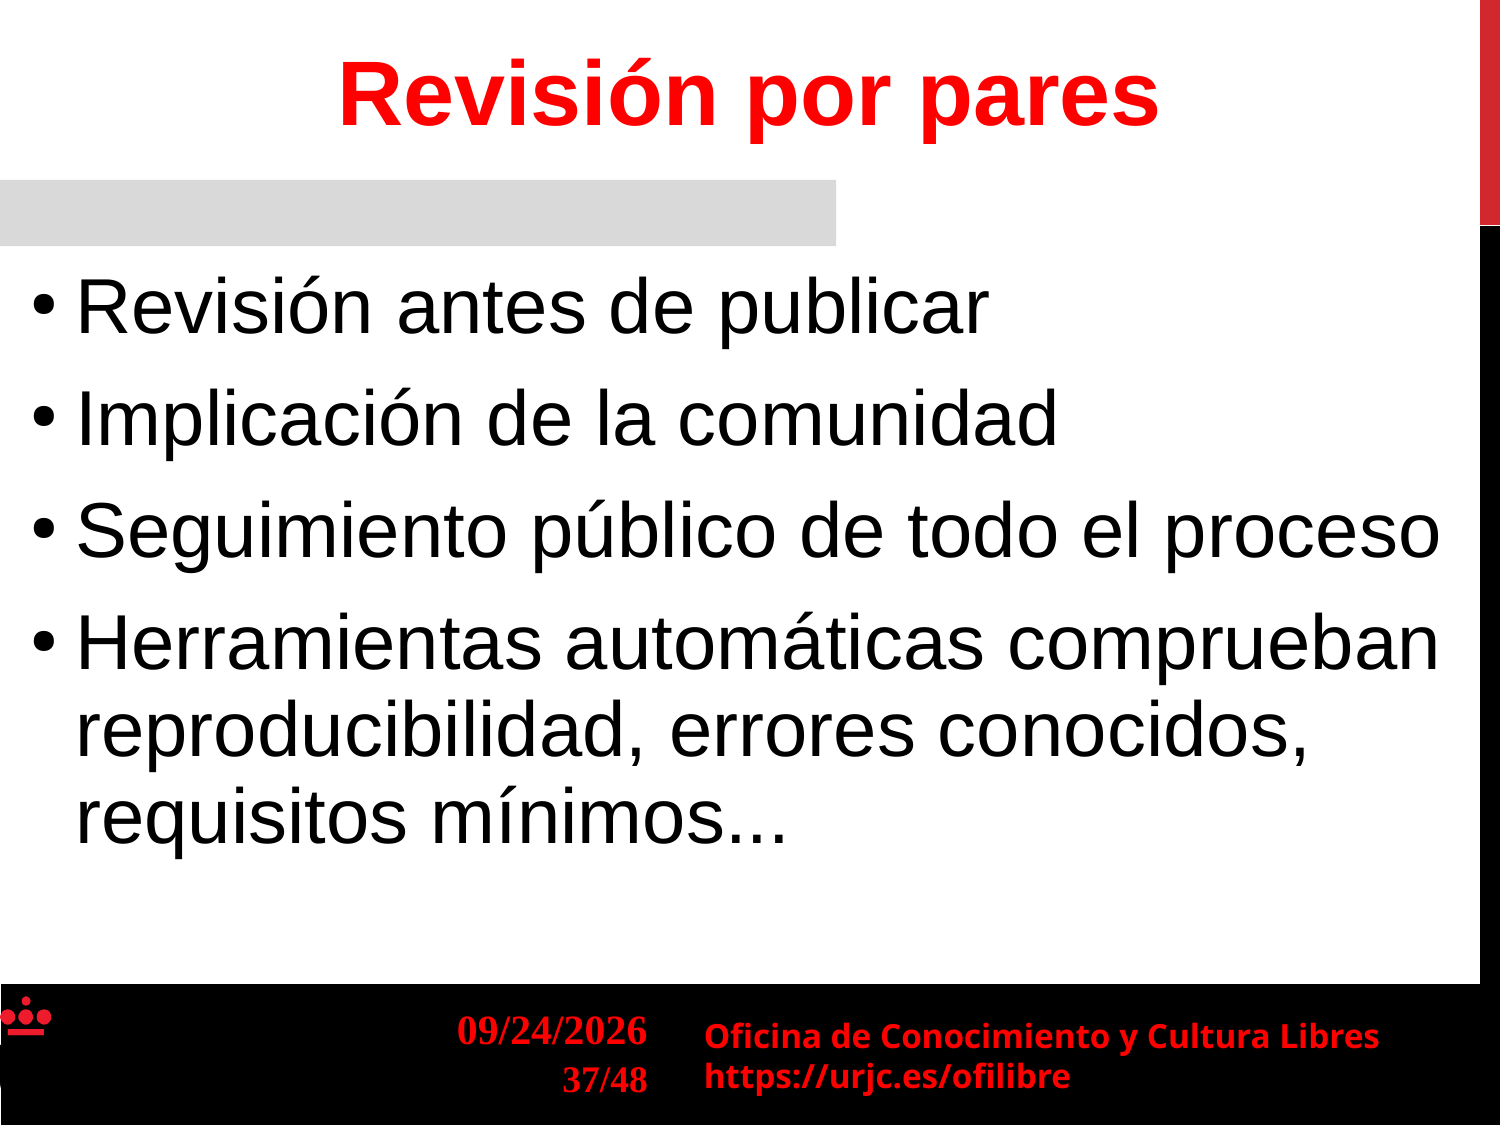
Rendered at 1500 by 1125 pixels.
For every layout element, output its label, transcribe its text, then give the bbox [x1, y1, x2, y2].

list Revisión antes de publicar Implicación de la comunidad Seguimiento público de todo el proceso Herramientas automáticas comprueban reproducibilidad, errores conocidos, requisitos mínimos... [15, 263, 1486, 931]
title Revisión por pares [75, 15, 1425, 172]
